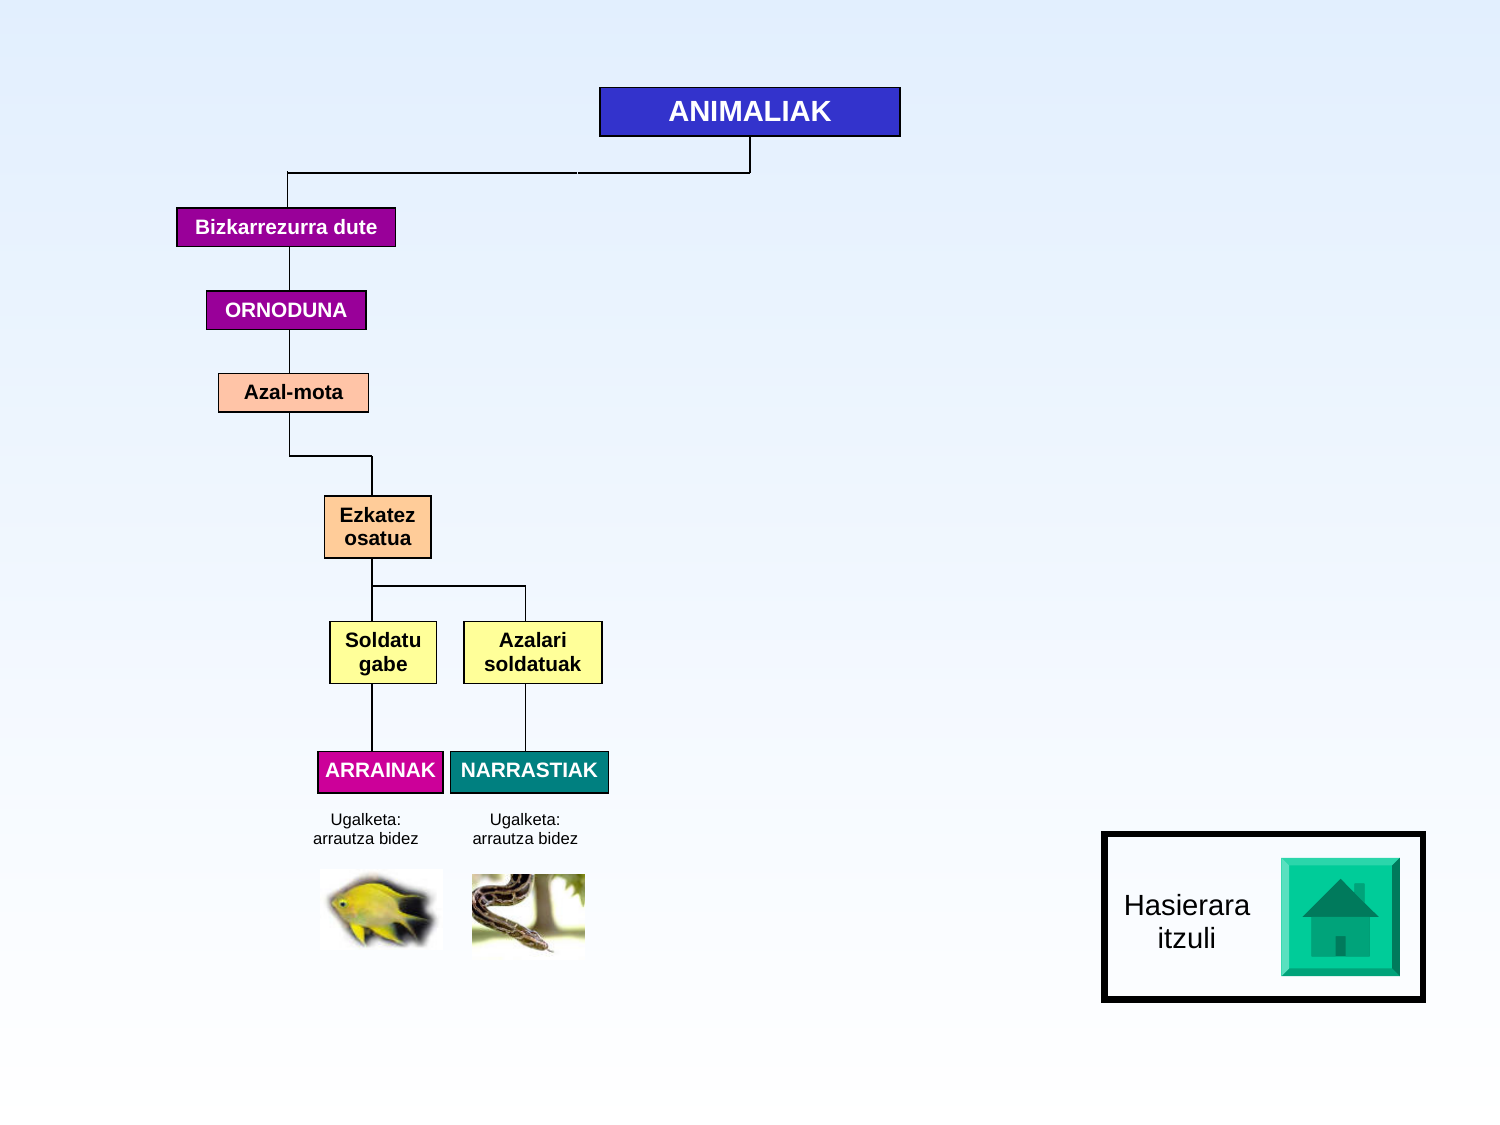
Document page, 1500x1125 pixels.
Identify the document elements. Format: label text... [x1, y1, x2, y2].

text_box Ugalketa: arrautza bidez [301, 802, 432, 856]
text_box ANIMALIAK [600, 87, 901, 136]
text_box Azal-mota [218, 373, 369, 413]
text_box Bizkarrezurra dute [177, 207, 396, 247]
text_box Hasierara itzuli [1108, 881, 1270, 963]
picture [320, 869, 443, 951]
text_box Ugalketa: arrautza bidez [454, 802, 597, 856]
text_box ORNODUNA [206, 290, 367, 330]
text_box Azalari soldatuak [463, 621, 602, 684]
text_box NARRASTIAK [450, 751, 609, 794]
picture [472, 874, 585, 960]
text_box Soldatu gabe [329, 621, 437, 684]
text_box ARRAINAK [318, 751, 444, 794]
text_box Ezkatez osatua [324, 495, 431, 558]
